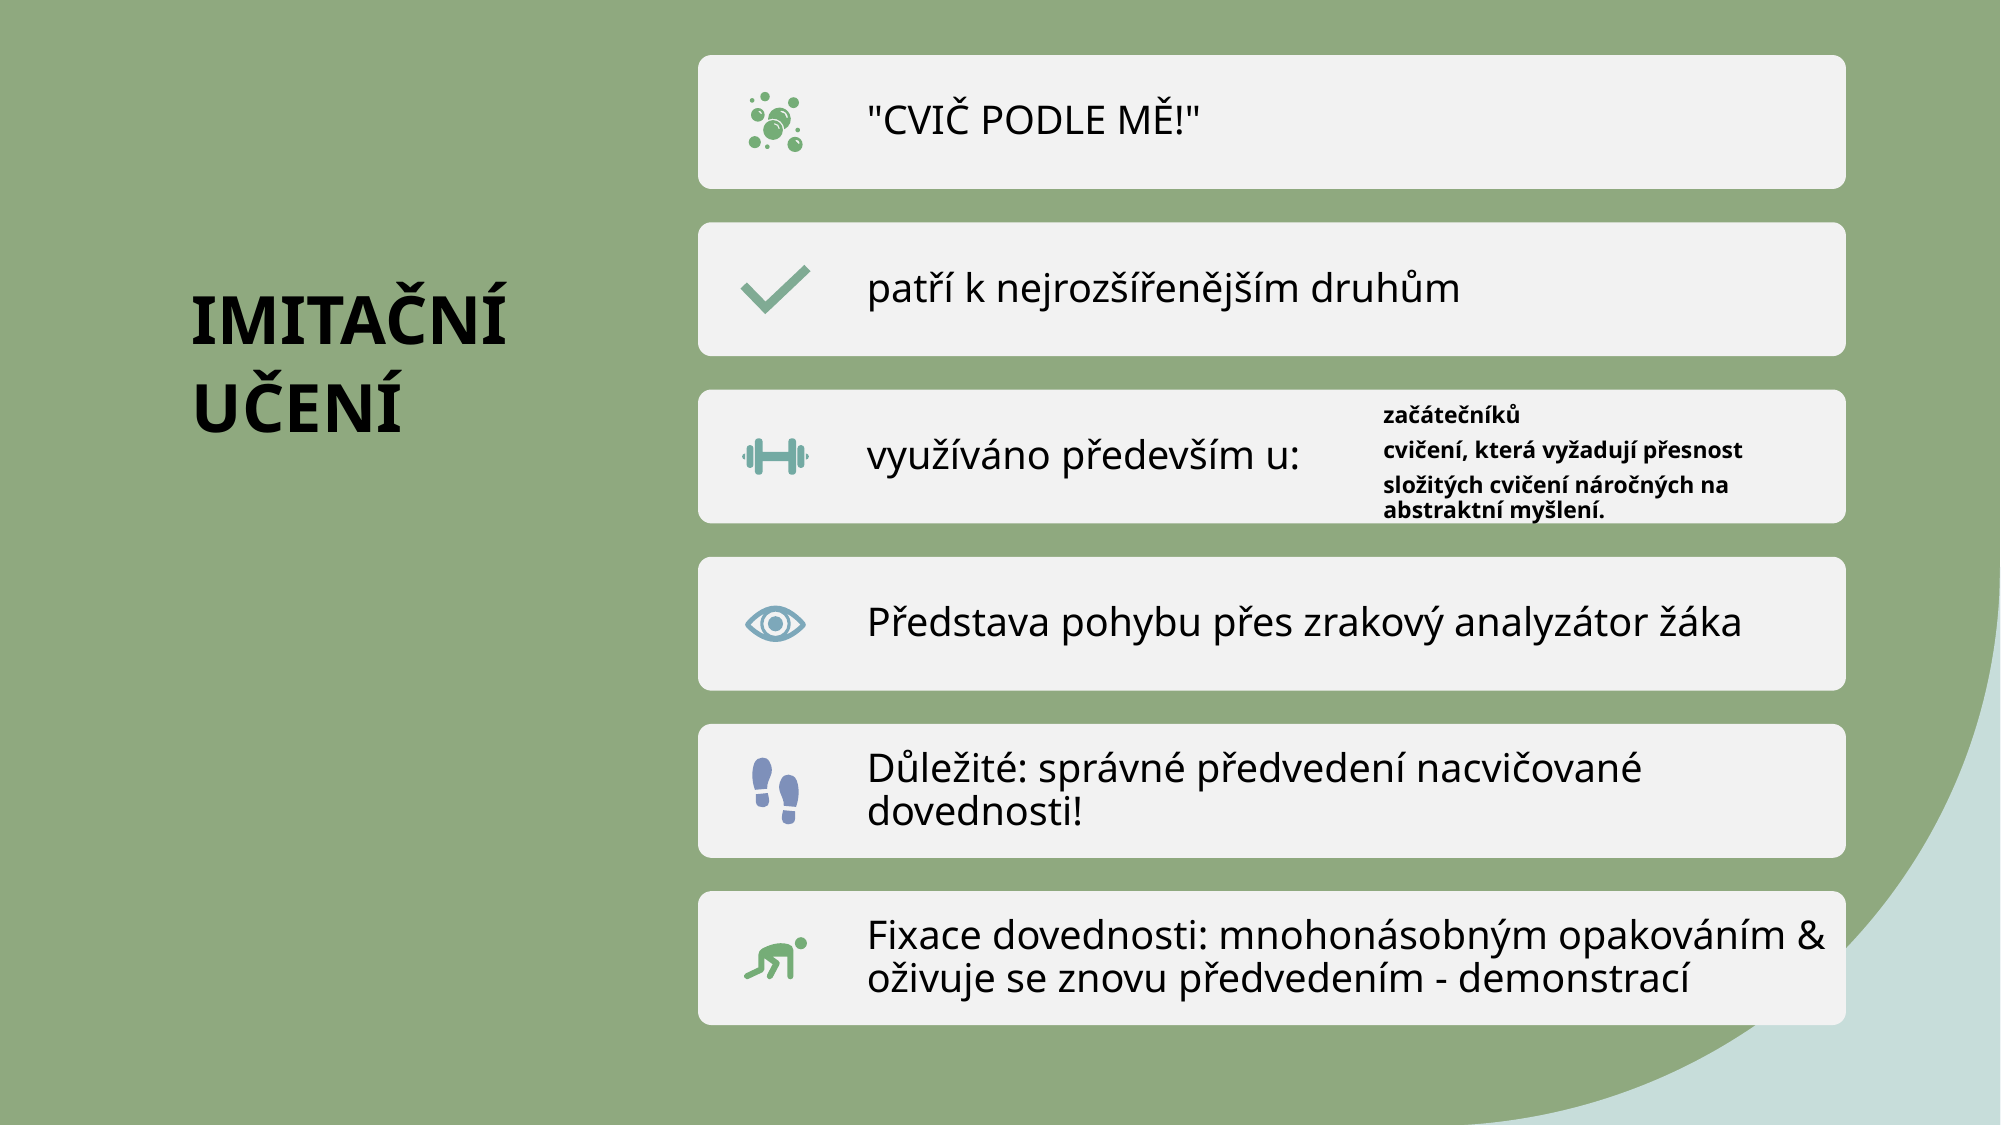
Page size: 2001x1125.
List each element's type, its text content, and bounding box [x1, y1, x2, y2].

text_box Fixace dovednosti: mnohonásobným opakováním & oživuje se znovu předvedením - demonstrací [852, 891, 1846, 1026]
text_box začátečníků cvičení, která vyžadují přesnost složitých cvičení náročných na abstraktní myšlení. [1369, 389, 1846, 524]
text_box Představa pohybu přes zrakový analyzátor žáka [852, 556, 1846, 691]
text_box patří k nejrozšířenějším druhům [852, 222, 1846, 357]
title IMITAČNÍ UČENÍ [176, 262, 670, 846]
text_box využíváno především u: [852, 389, 1369, 524]
text_box Důležité: správné předvedení nacvičované dovednosti! [852, 723, 1846, 858]
text_box "CVIČ PODLE MĚ!" [852, 55, 1846, 189]
text_box [0, 0, 2000, 1125]
